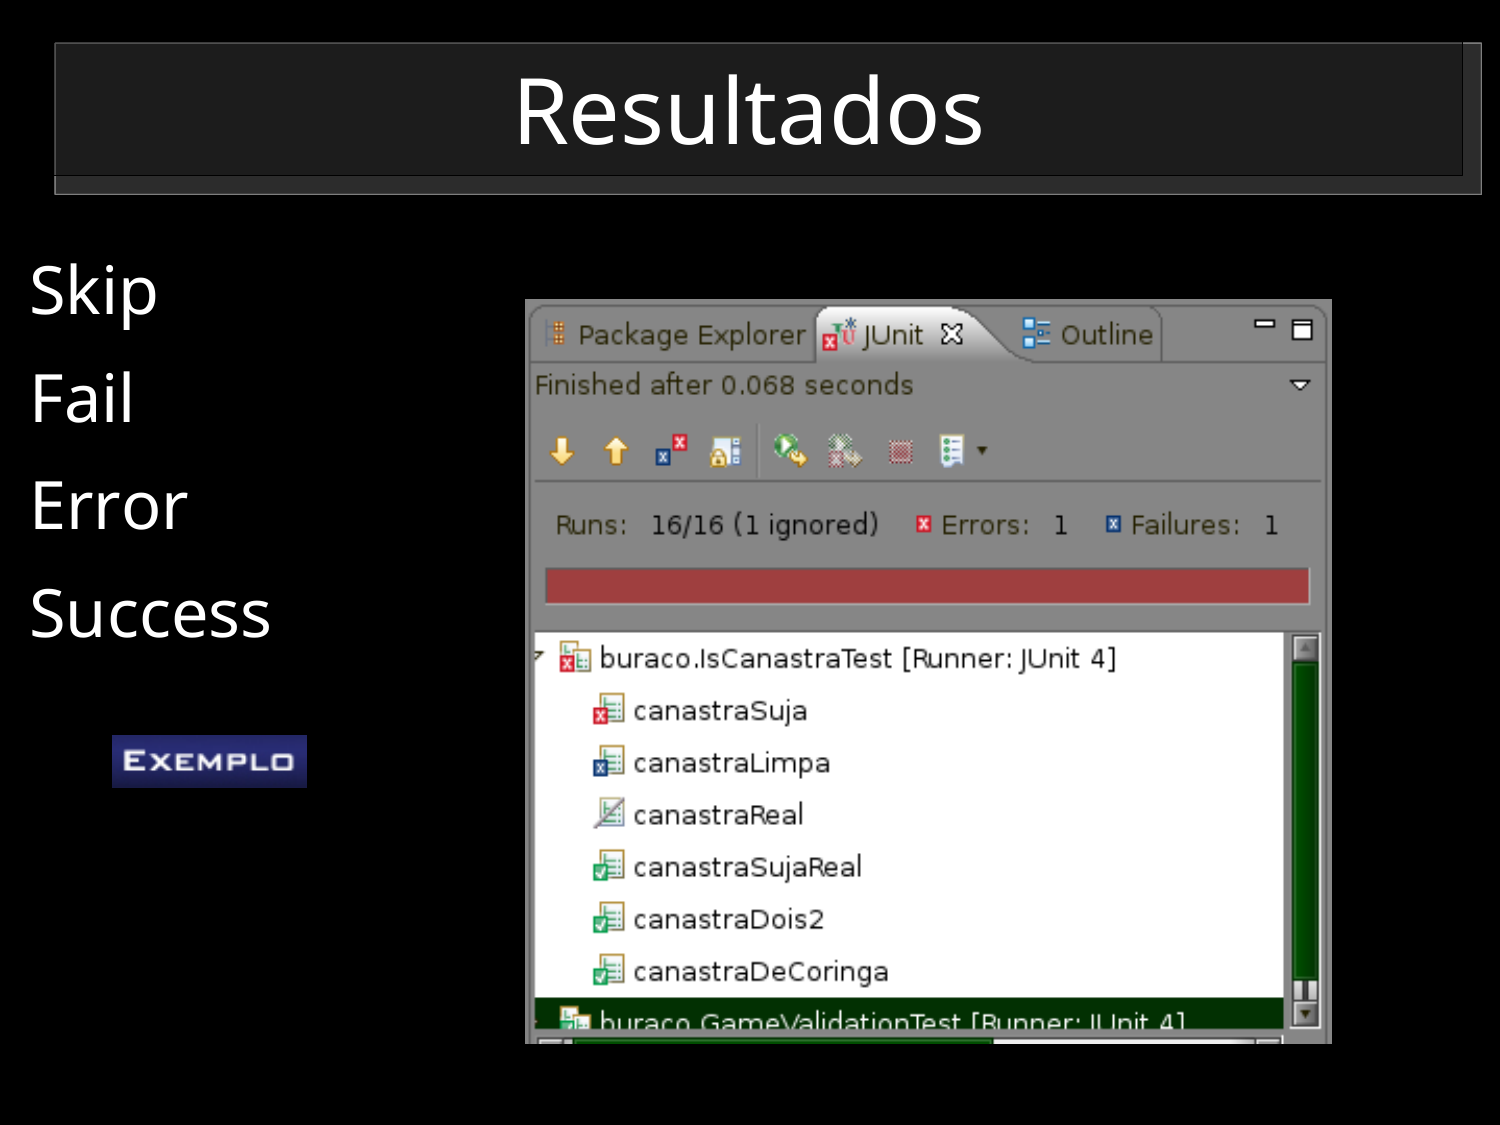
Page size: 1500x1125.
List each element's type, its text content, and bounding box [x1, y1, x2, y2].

list Skip Fail Error Success [29, 243, 1469, 1073]
picture [525, 299, 1332, 1044]
picture [112, 735, 307, 788]
title Resultados [29, 38, 1469, 180]
